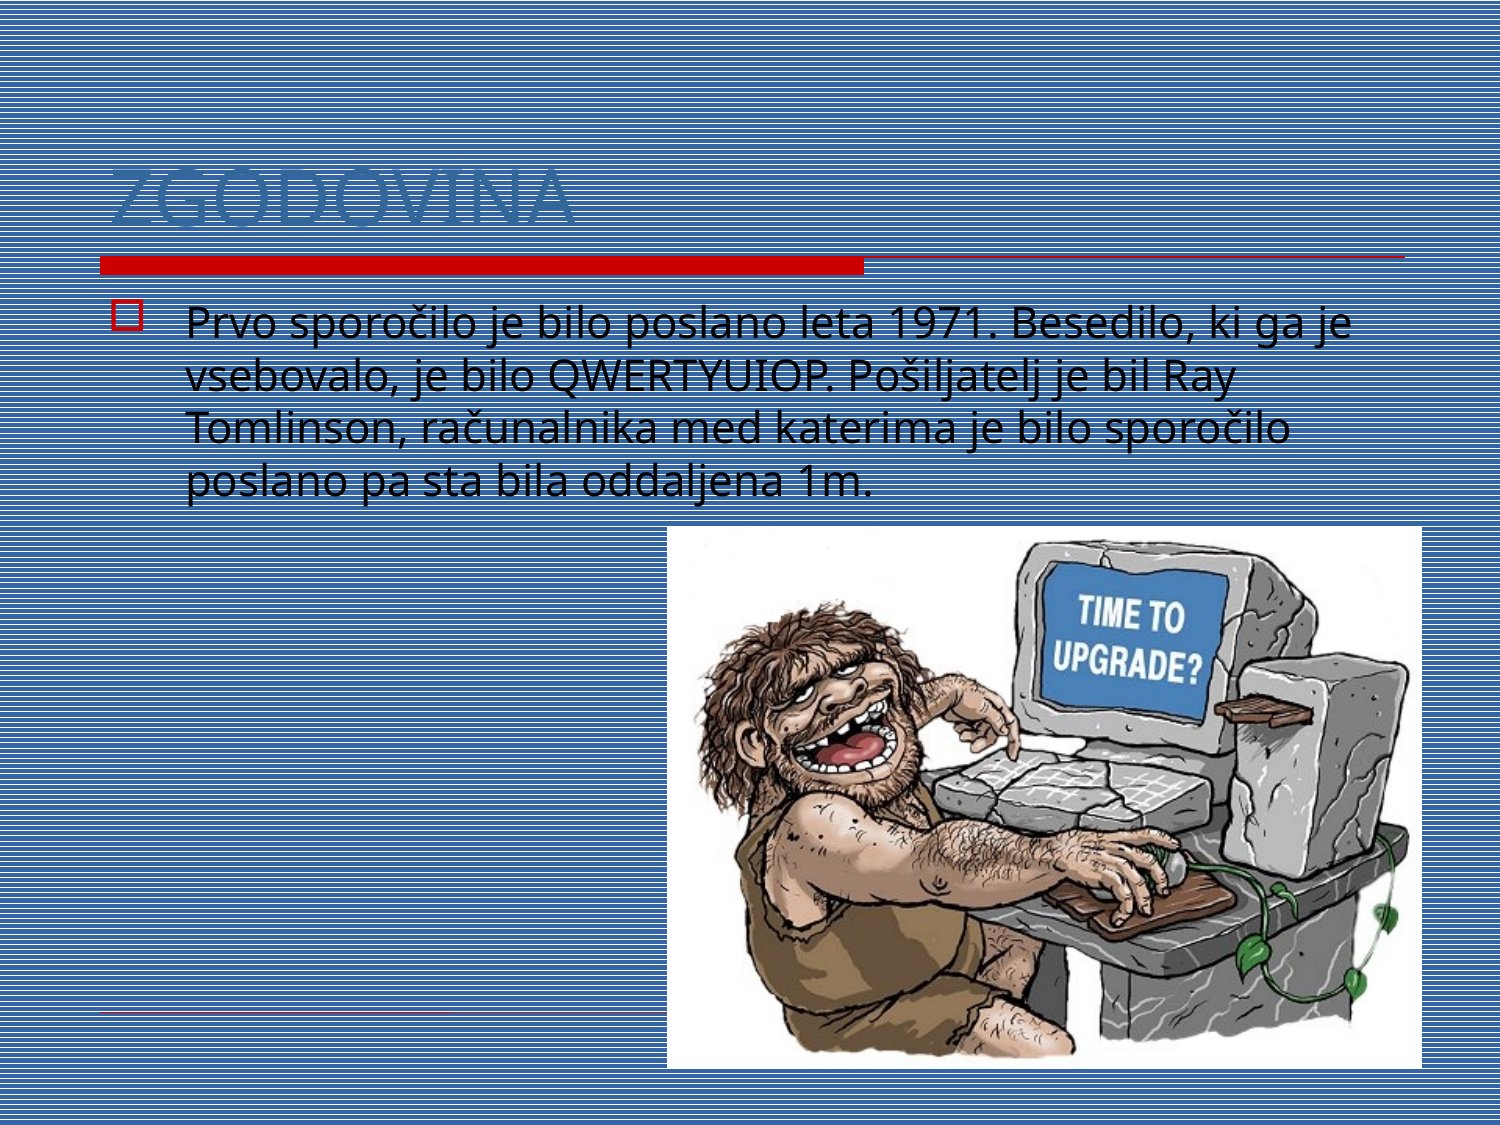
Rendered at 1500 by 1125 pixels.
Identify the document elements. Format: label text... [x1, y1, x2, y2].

title ZGODOVINA [94, 50, 1407, 250]
list Prvo sporočilo je bilo poslano leta 1971. Besedilo, ki ga je vsebovalo, je bilo QWERTYUIOP. Pošiljatelj je bil Ray Tomlinson, računalnika med katerima je bilo sporočilo poslano pa sta bila oddaljena 1m. [92, 287, 1406, 988]
picture [667, 527, 1422, 1068]
